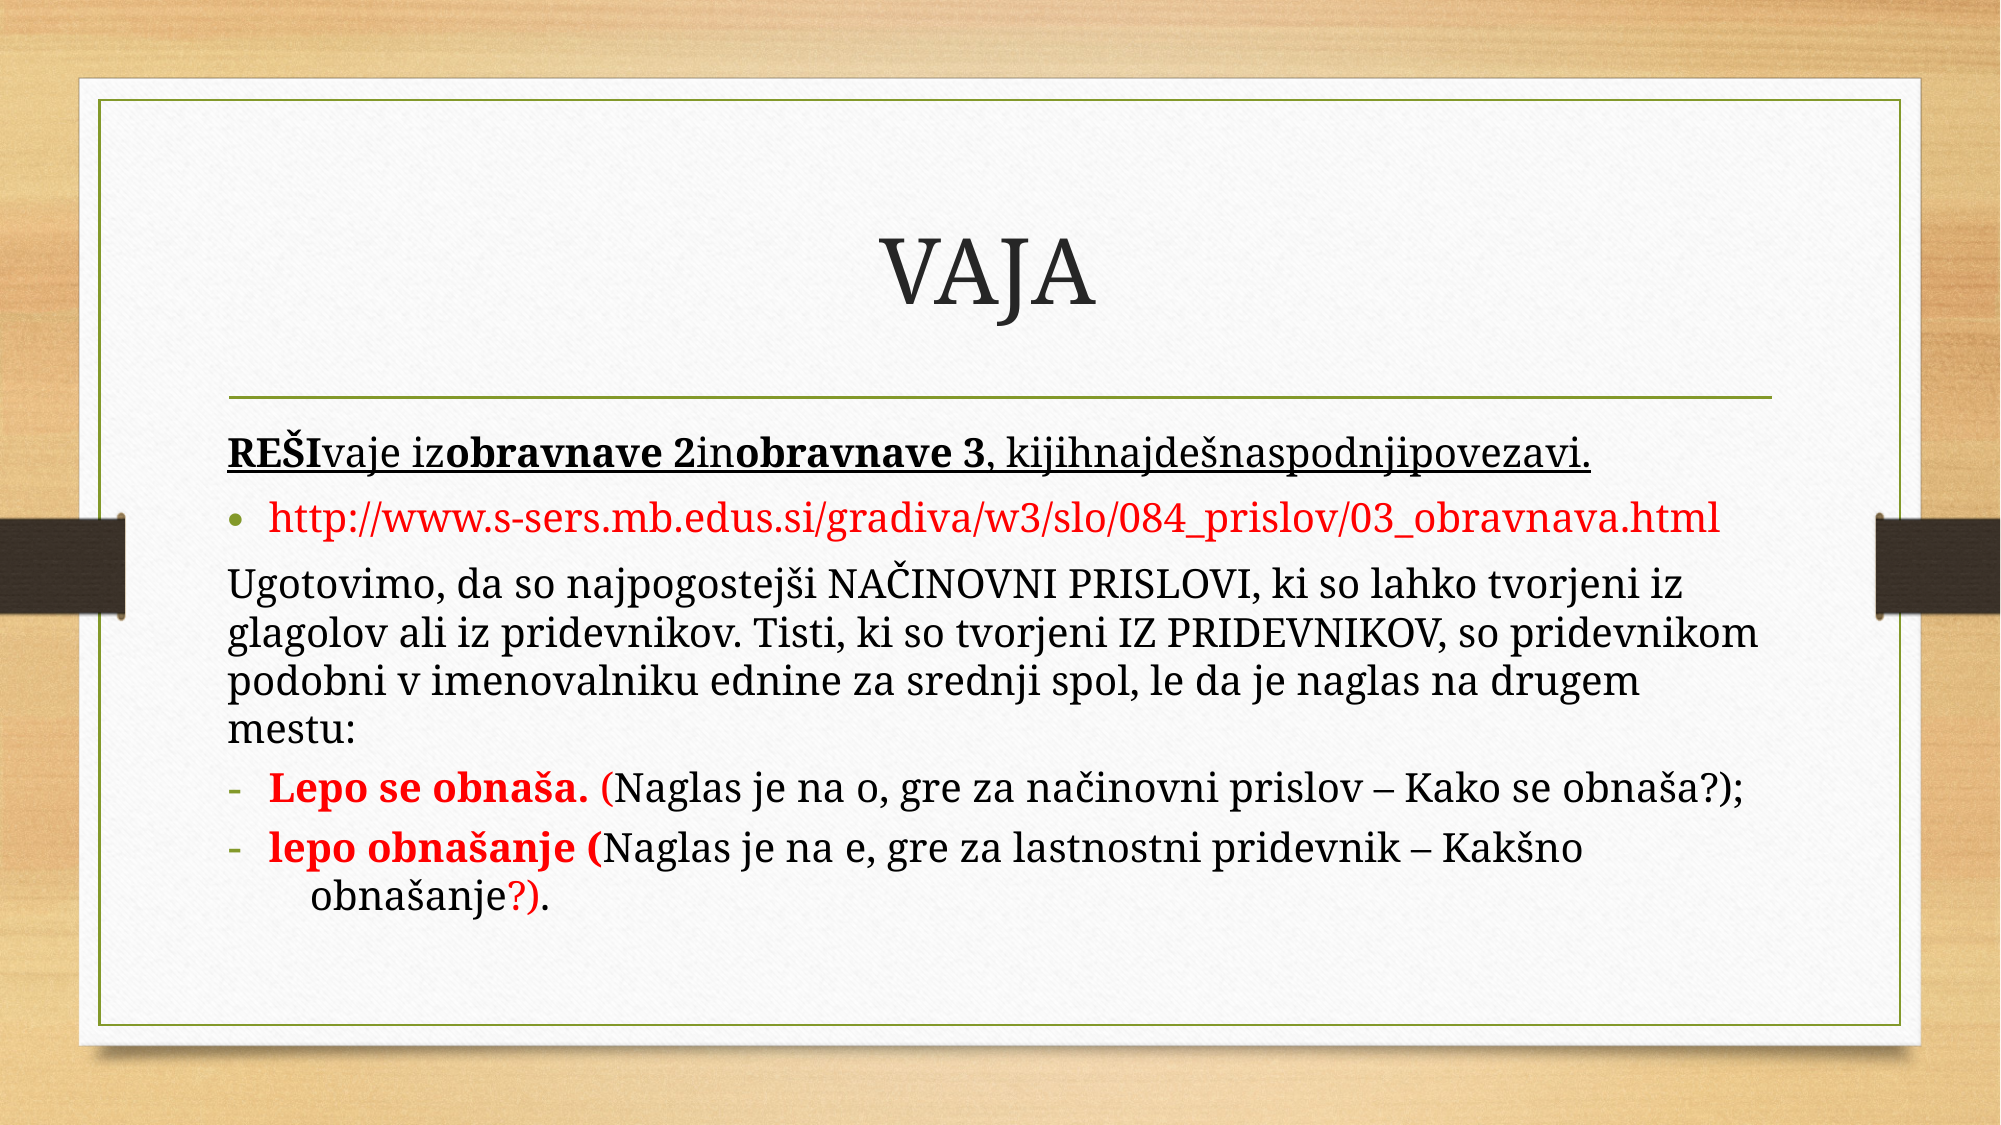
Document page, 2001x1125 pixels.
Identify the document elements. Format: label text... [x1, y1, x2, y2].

list REŠI vaje iz obravnave 2 in obravnave 3, ki jih najdeš na spodnji povezavi. http://www.s-sers.mb.edus.si/gradiva/w3/slo/084_prislov/03_obravnava.html Ugotovimo, da so najpogostejši NAČINOVNI PRISLOVI, ki so lahko tvorjeni iz glagolov ali iz pridevnikov. Tisti, ki so tvorjeni IZ PRIDEVNIKOV, so pridevnikom podobni v imenovalniku ednine za srednji spol, le da je naglas na drugem mestu: Lepo se obnaša. (Naglas je na o, gre za načinovni prislov – Kako se obnaša?); lepo obnašanje (Naglas je na e, gre za lastnostni pridevnik – Kakšno obnašanje?). [212, 419, 1788, 964]
title VAJA [212, 161, 1788, 376]
